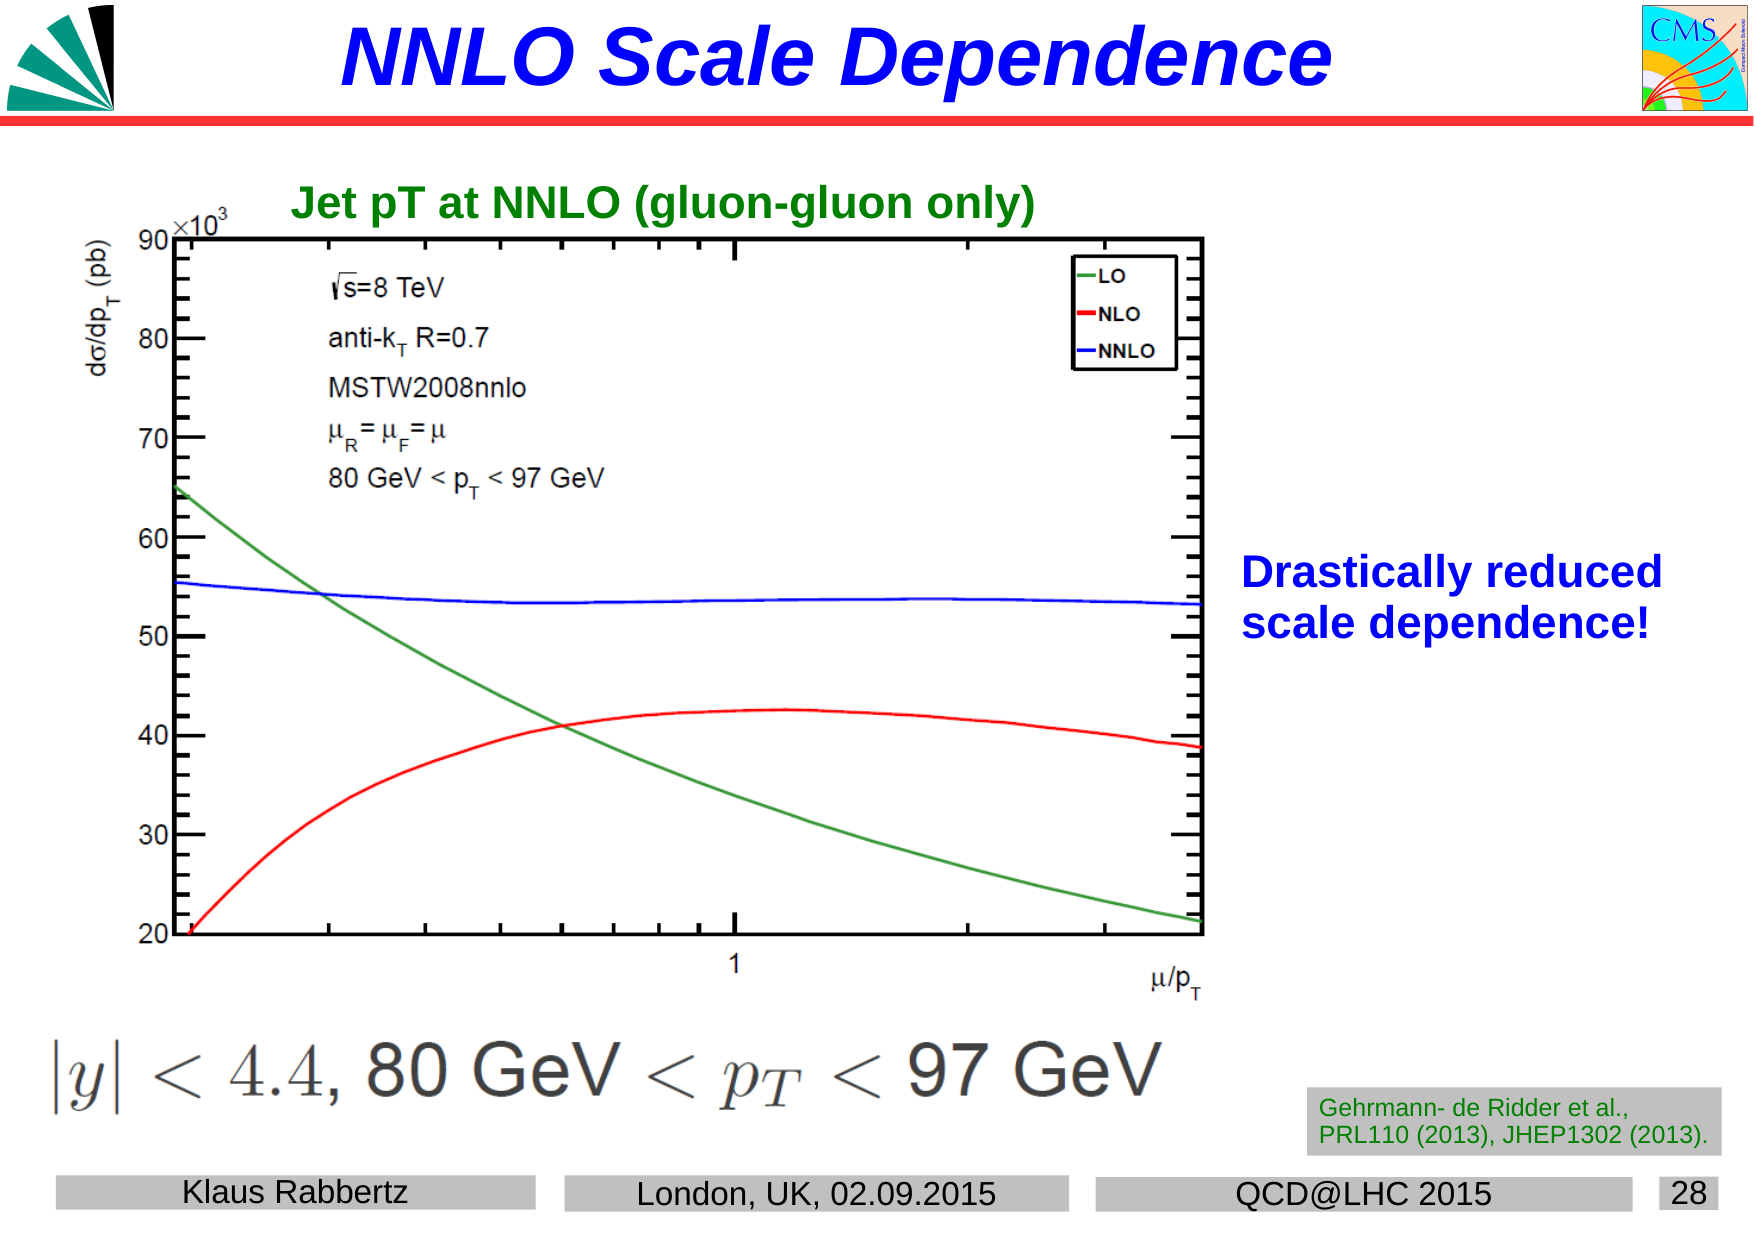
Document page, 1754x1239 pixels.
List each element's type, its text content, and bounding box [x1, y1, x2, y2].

text_box Jet pT at NNLO (gluon-gluon only) [278, 171, 1048, 235]
text_box Drastically reduced scale dependence! [1229, 540, 1676, 655]
picture [1642, 5, 1748, 111]
picture [7, 5, 114, 112]
picture [29, 201, 1220, 1129]
text_box Gehrmann- de Ridder et al., PRL110 (2013), JHEP1302 (2013). [1307, 1087, 1720, 1156]
title NNLO Scale Dependence [129, 0, 1545, 114]
